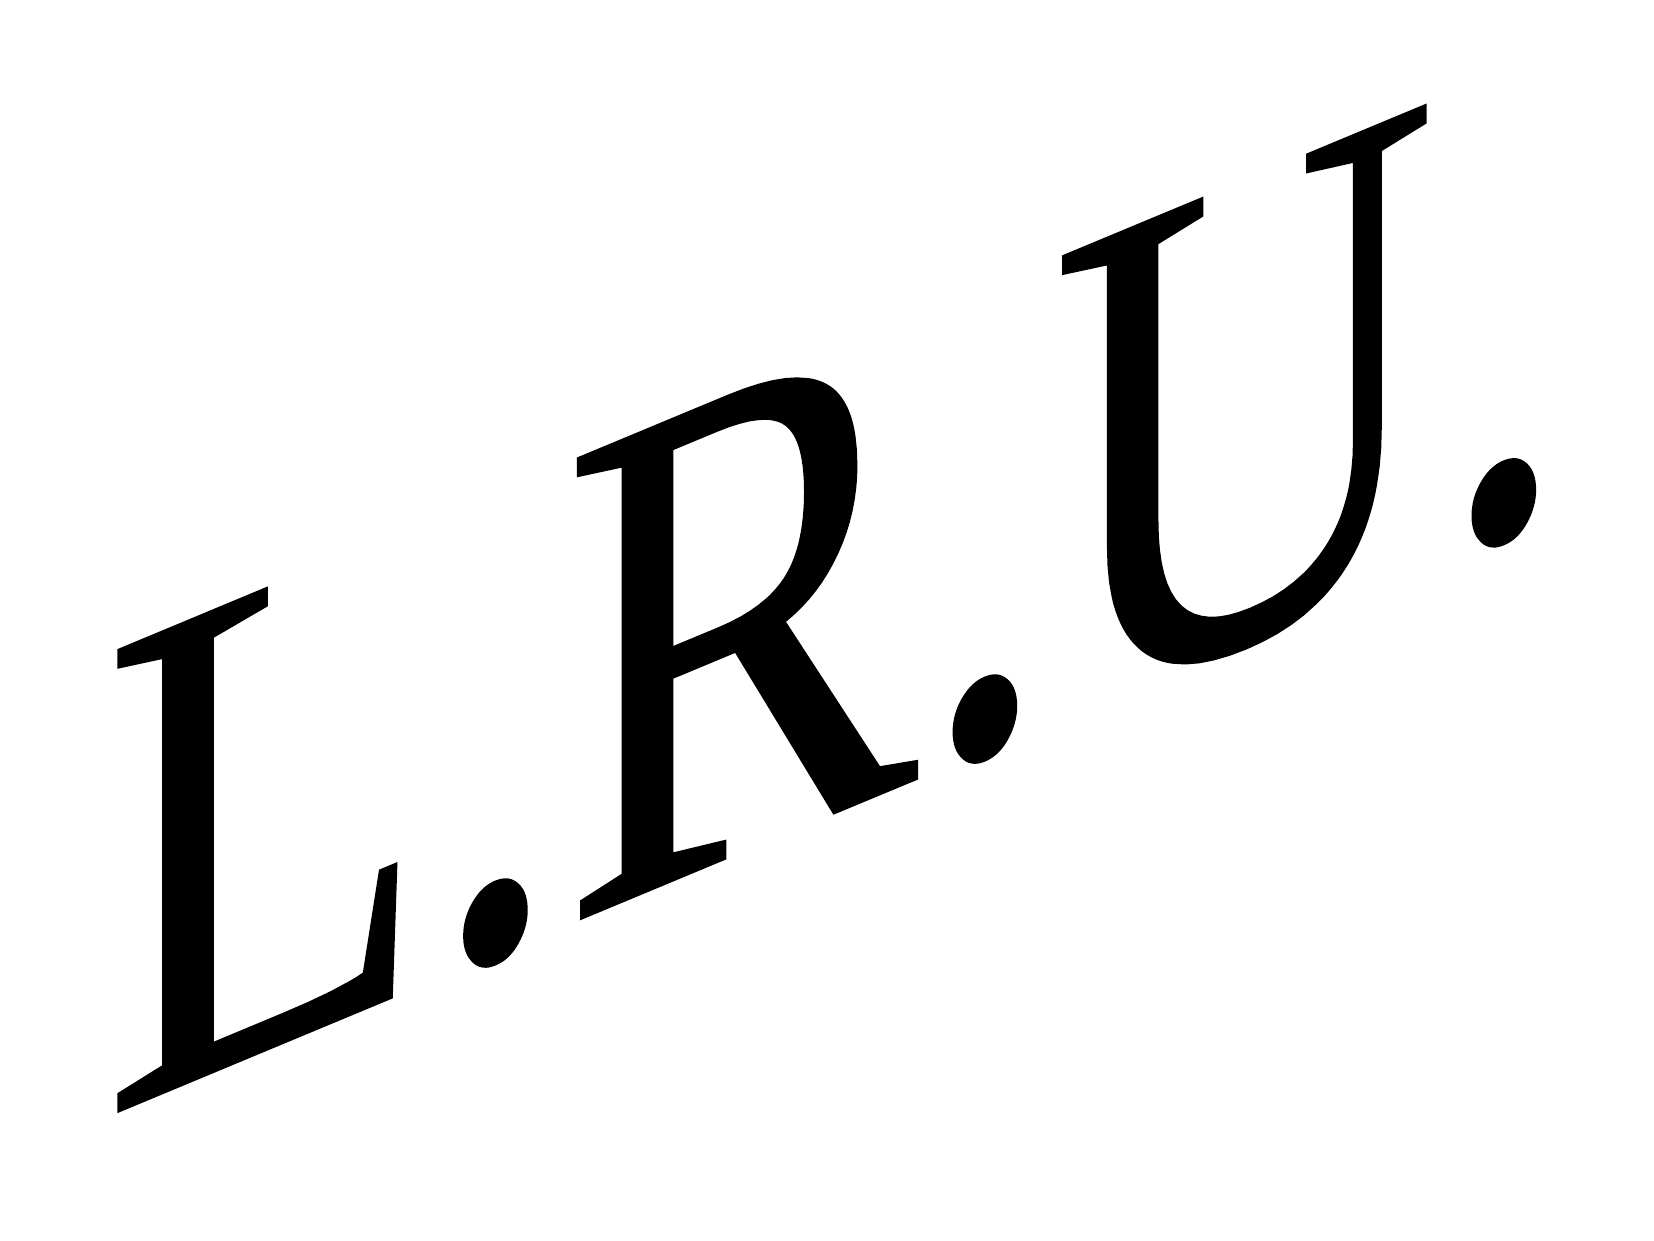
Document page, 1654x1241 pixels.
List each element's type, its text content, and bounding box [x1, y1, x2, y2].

text_box L.R.U. [953, 675, 1017, 764]
text_box L.R.U. [118, 587, 397, 1113]
text_box L.R.U. [1062, 104, 1426, 664]
text_box L.R.U. [1472, 458, 1536, 547]
text_box L.R.U. [463, 879, 527, 968]
text_box L.R.U. [577, 378, 918, 920]
